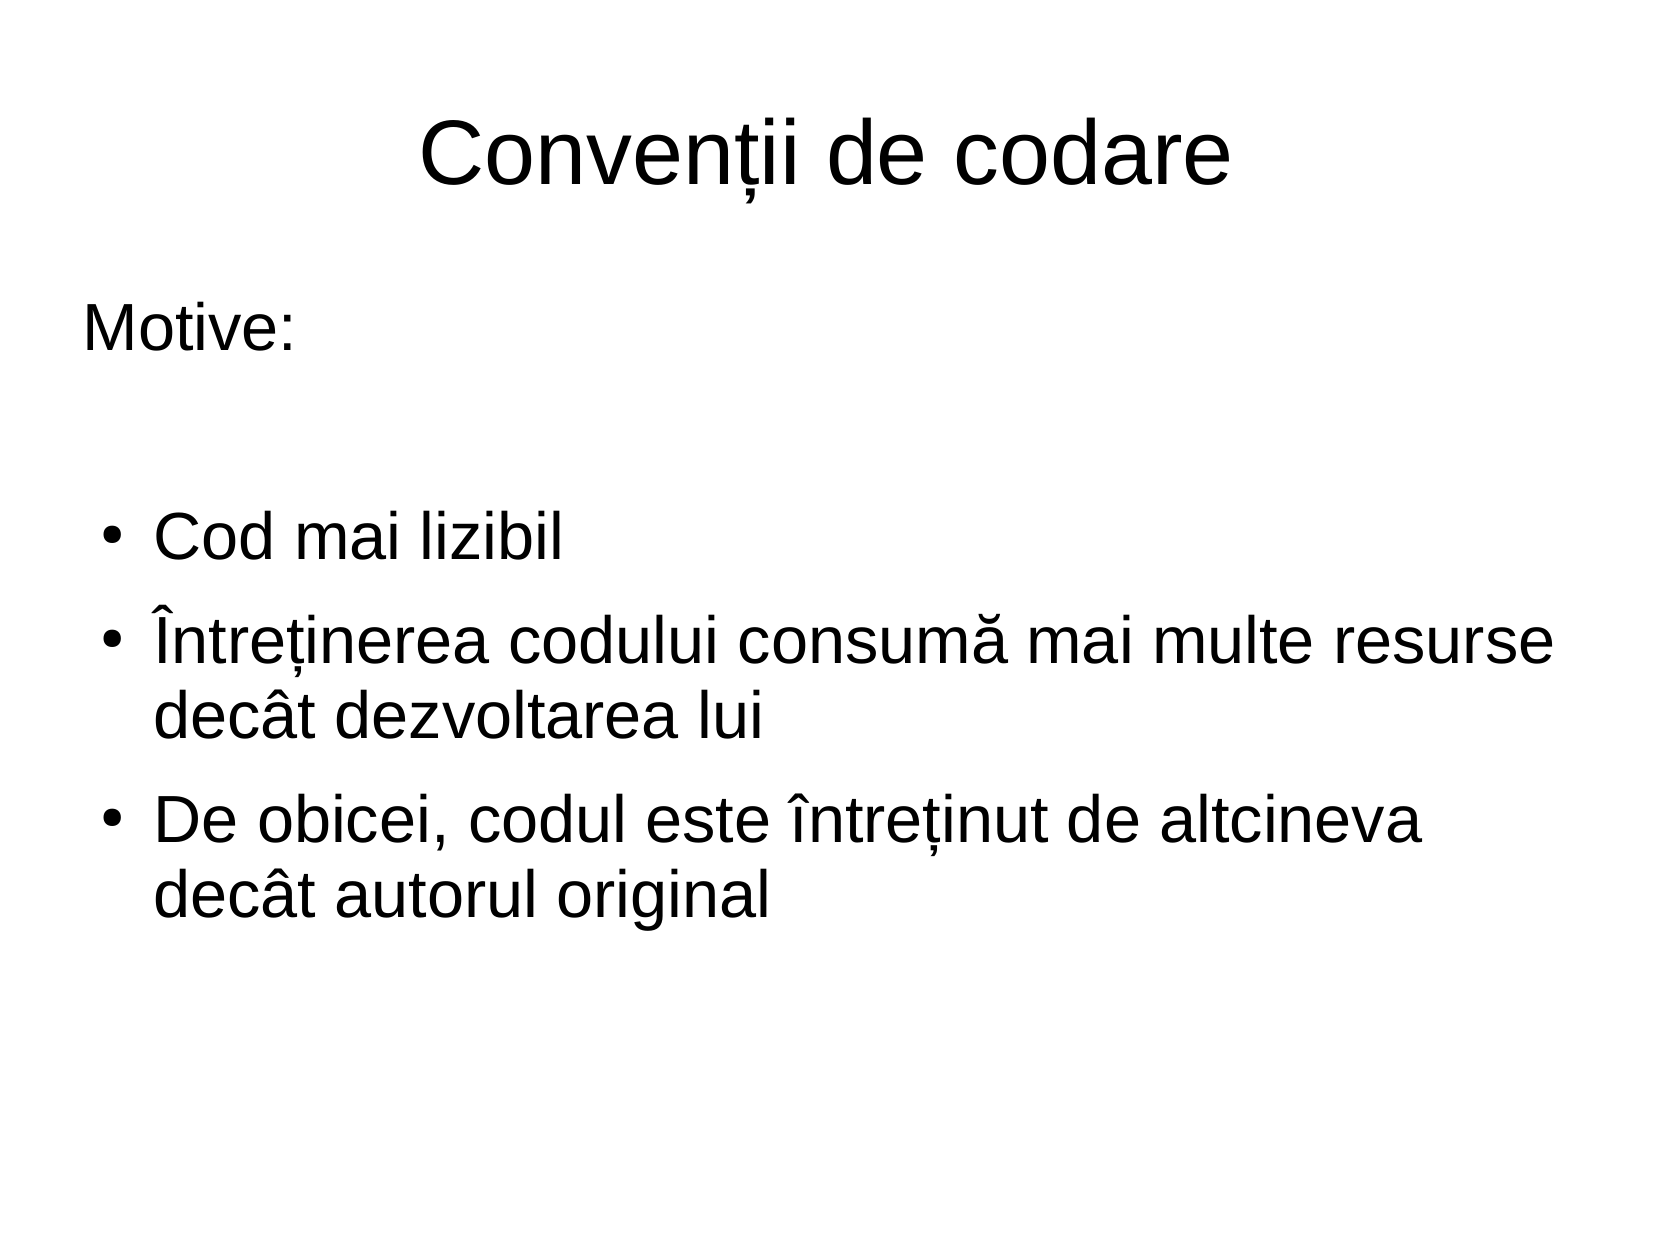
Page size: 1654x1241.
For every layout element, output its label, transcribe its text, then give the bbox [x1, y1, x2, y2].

title Convenții de codare [82, 56, 1571, 250]
list Motive: Cod mai lizibil Întreținerea codului consumă mai multe resurse decât dezvoltarea lui De obicei, codul este întreținut de altcineva decât autorul original [82, 290, 1571, 1109]
